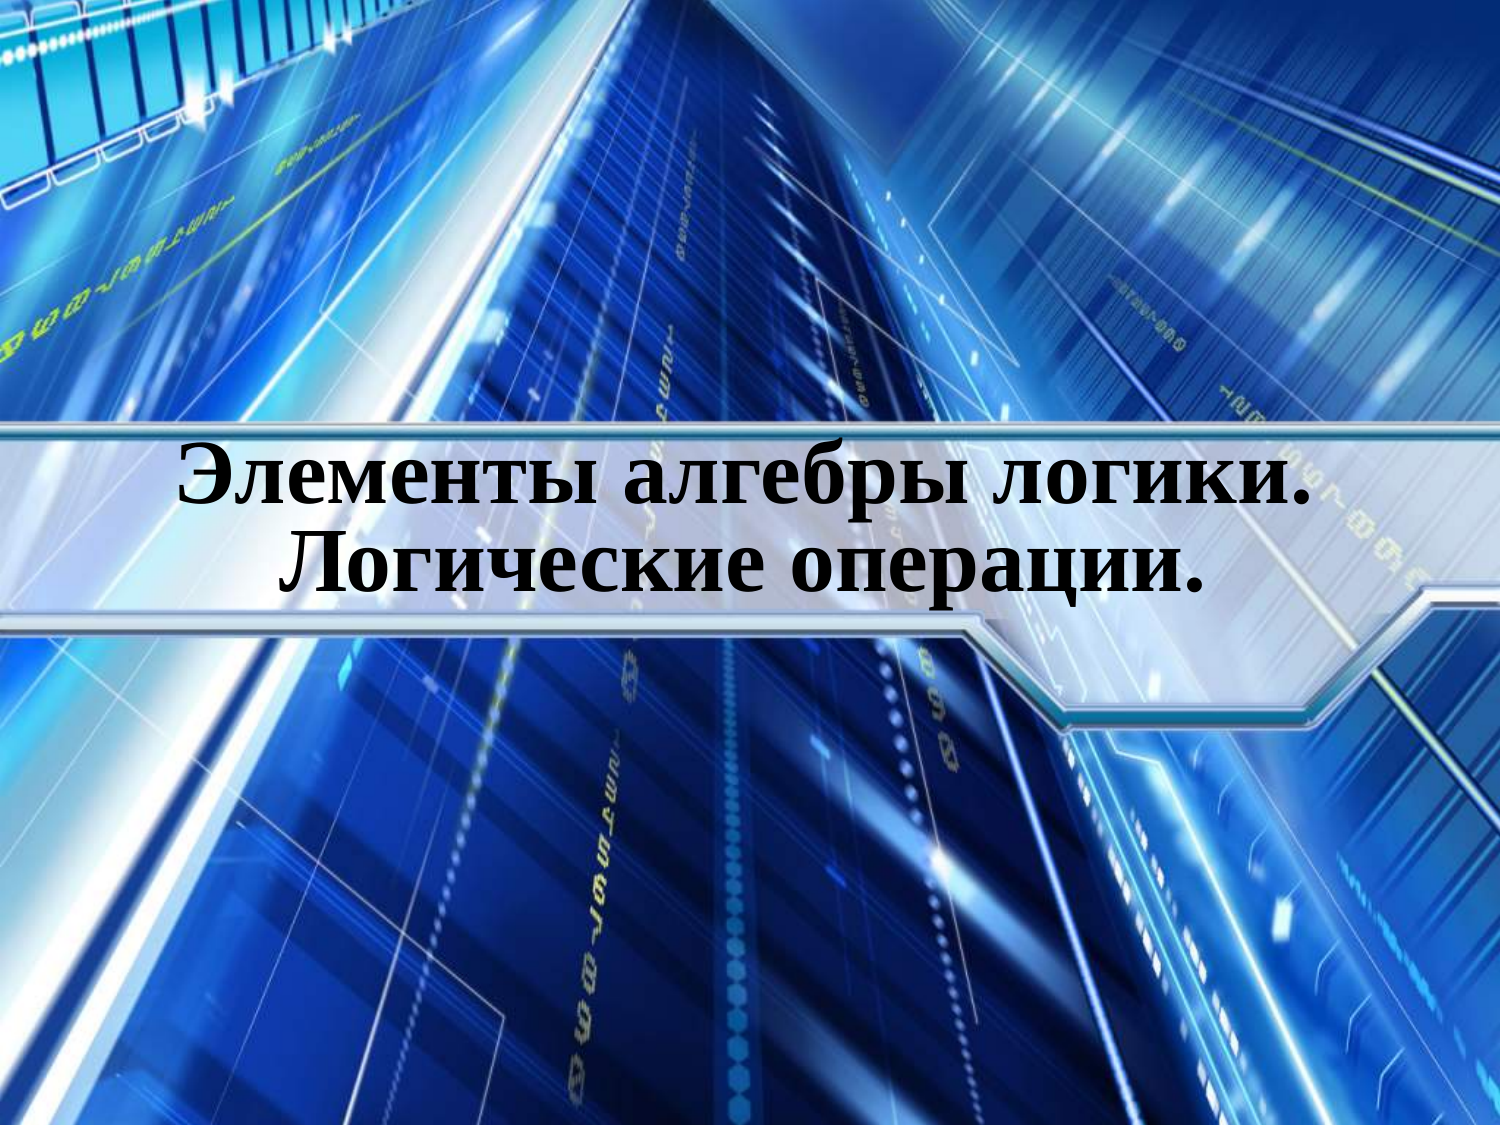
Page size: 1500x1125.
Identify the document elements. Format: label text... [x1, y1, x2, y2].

title Элементы алгебры логики. Логические операции. [106, 426, 1382, 616]
picture [0, 0, 1500, 1125]
